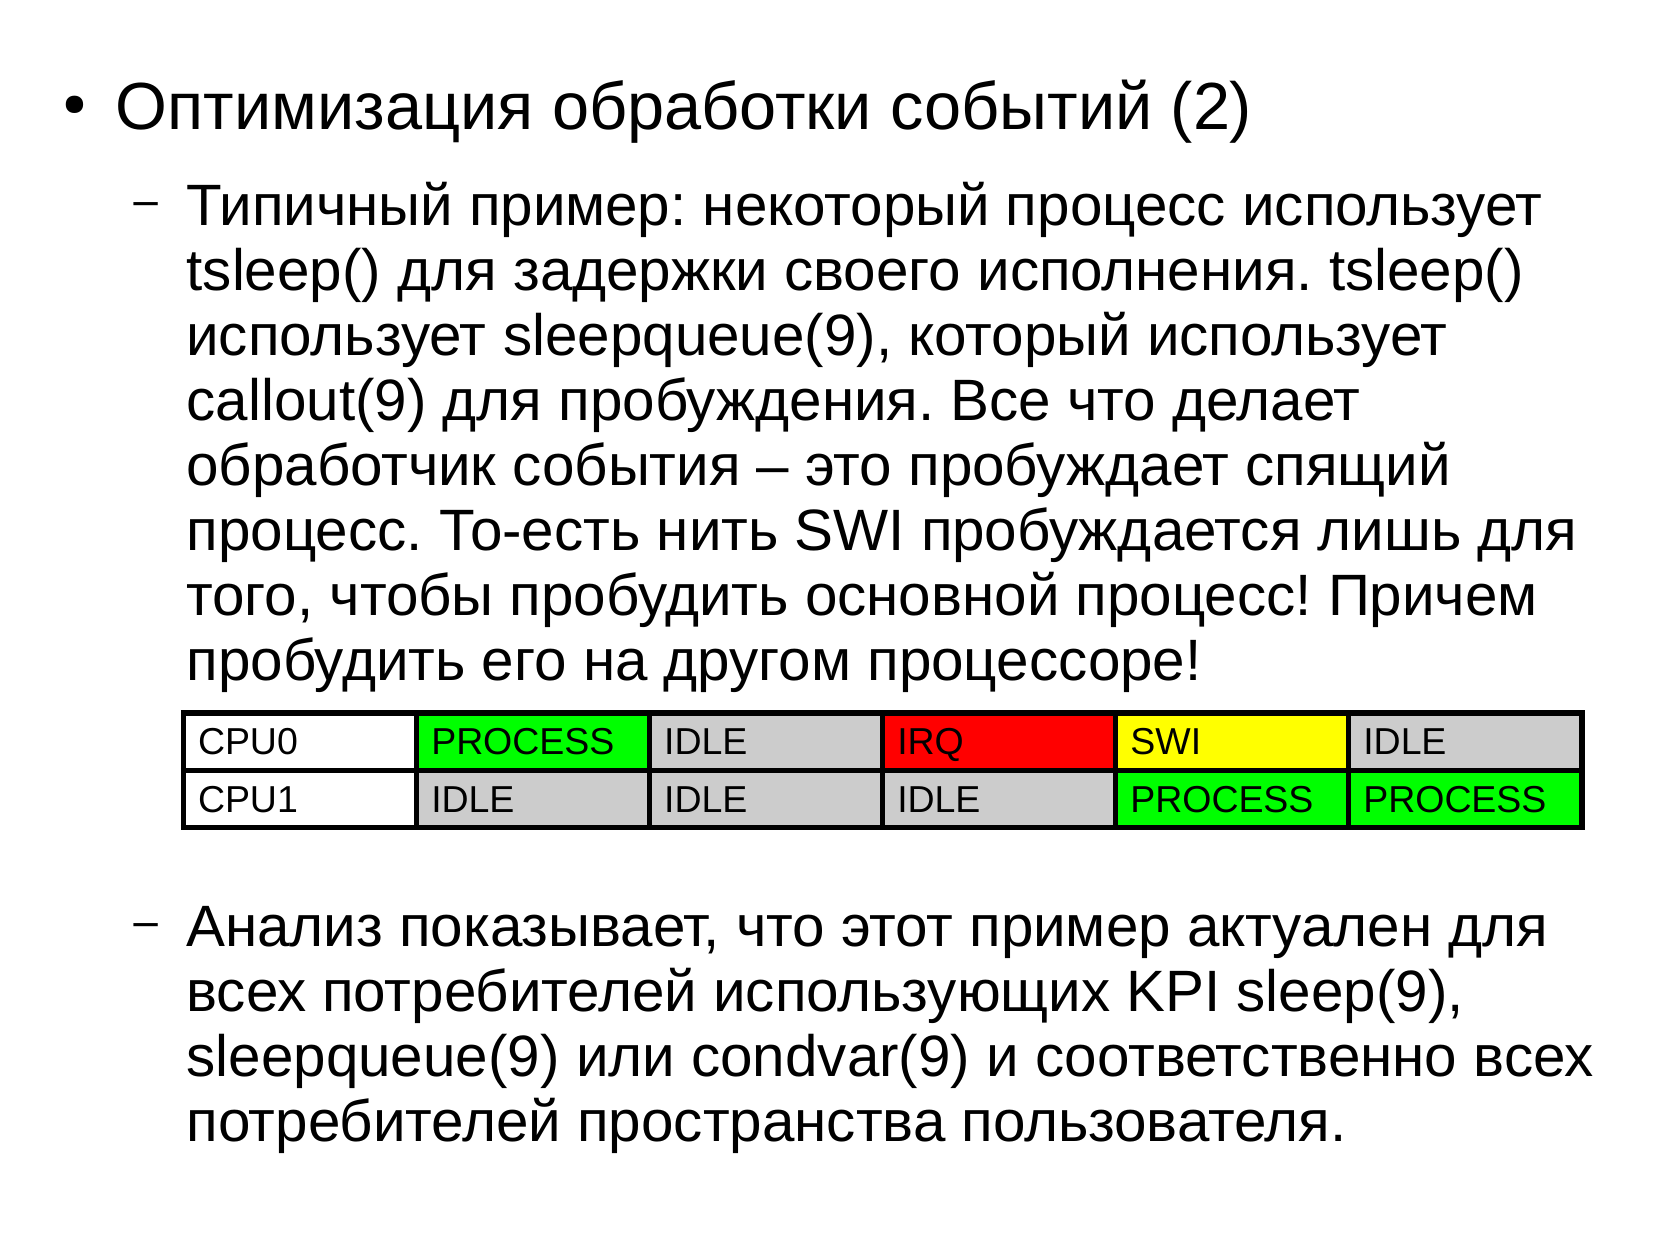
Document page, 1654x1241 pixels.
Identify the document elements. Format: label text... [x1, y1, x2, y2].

table_header IDLE [1351, 716, 1579, 768]
table_header CPU0 [186, 716, 414, 768]
table_cell CPU1 [186, 773, 414, 825]
table_cell PROCESS [1351, 773, 1579, 825]
table_cell IDLE [885, 773, 1113, 825]
table_header PROCESS [419, 716, 647, 768]
table_header SWI [1118, 716, 1346, 768]
list Оптимизация обработки событий (2) Типичный пример: некоторый процесс использует tsleep() для задержки своего исполнения. tsleep() использует sleepqueue(9), который использует callout(9) для пробуждения. Все что делает обработчик события – это пробуждает спящий процесс. То-есть нить SWI пробуждается лишь для того, чтобы пробудить основной процесс! Причем пробудить его на другом процессоре! Анализ показывает, что этот пример актуален для всех потребителей использующих KPI sleep(9), sleepqueue(9) или condvar(9) и соответственно всех потребителей пространства пользователя. [45, 68, 1621, 1221]
table_cell IDLE [652, 773, 880, 825]
table_header IRQ [885, 716, 1113, 768]
table_cell IDLE [419, 773, 647, 825]
table_cell PROCESS [1118, 773, 1346, 825]
table_header IDLE [652, 716, 880, 768]
